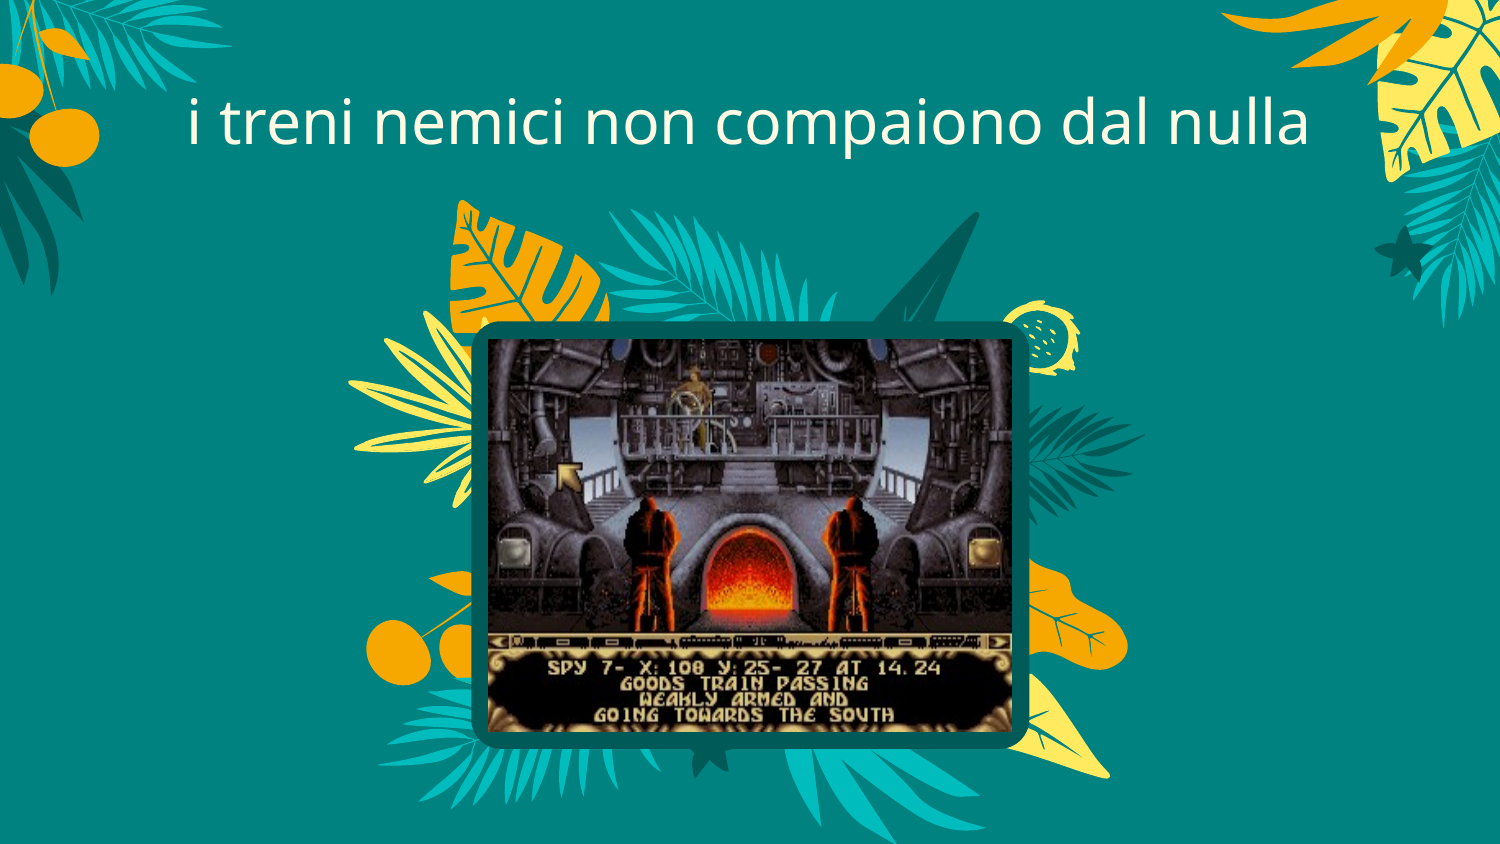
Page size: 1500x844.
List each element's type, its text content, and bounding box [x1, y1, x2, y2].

title i treni nemici non compaiono dal nulla [118, 72, 1382, 167]
picture [488, 339, 1012, 732]
text_box [348, 200, 1146, 844]
